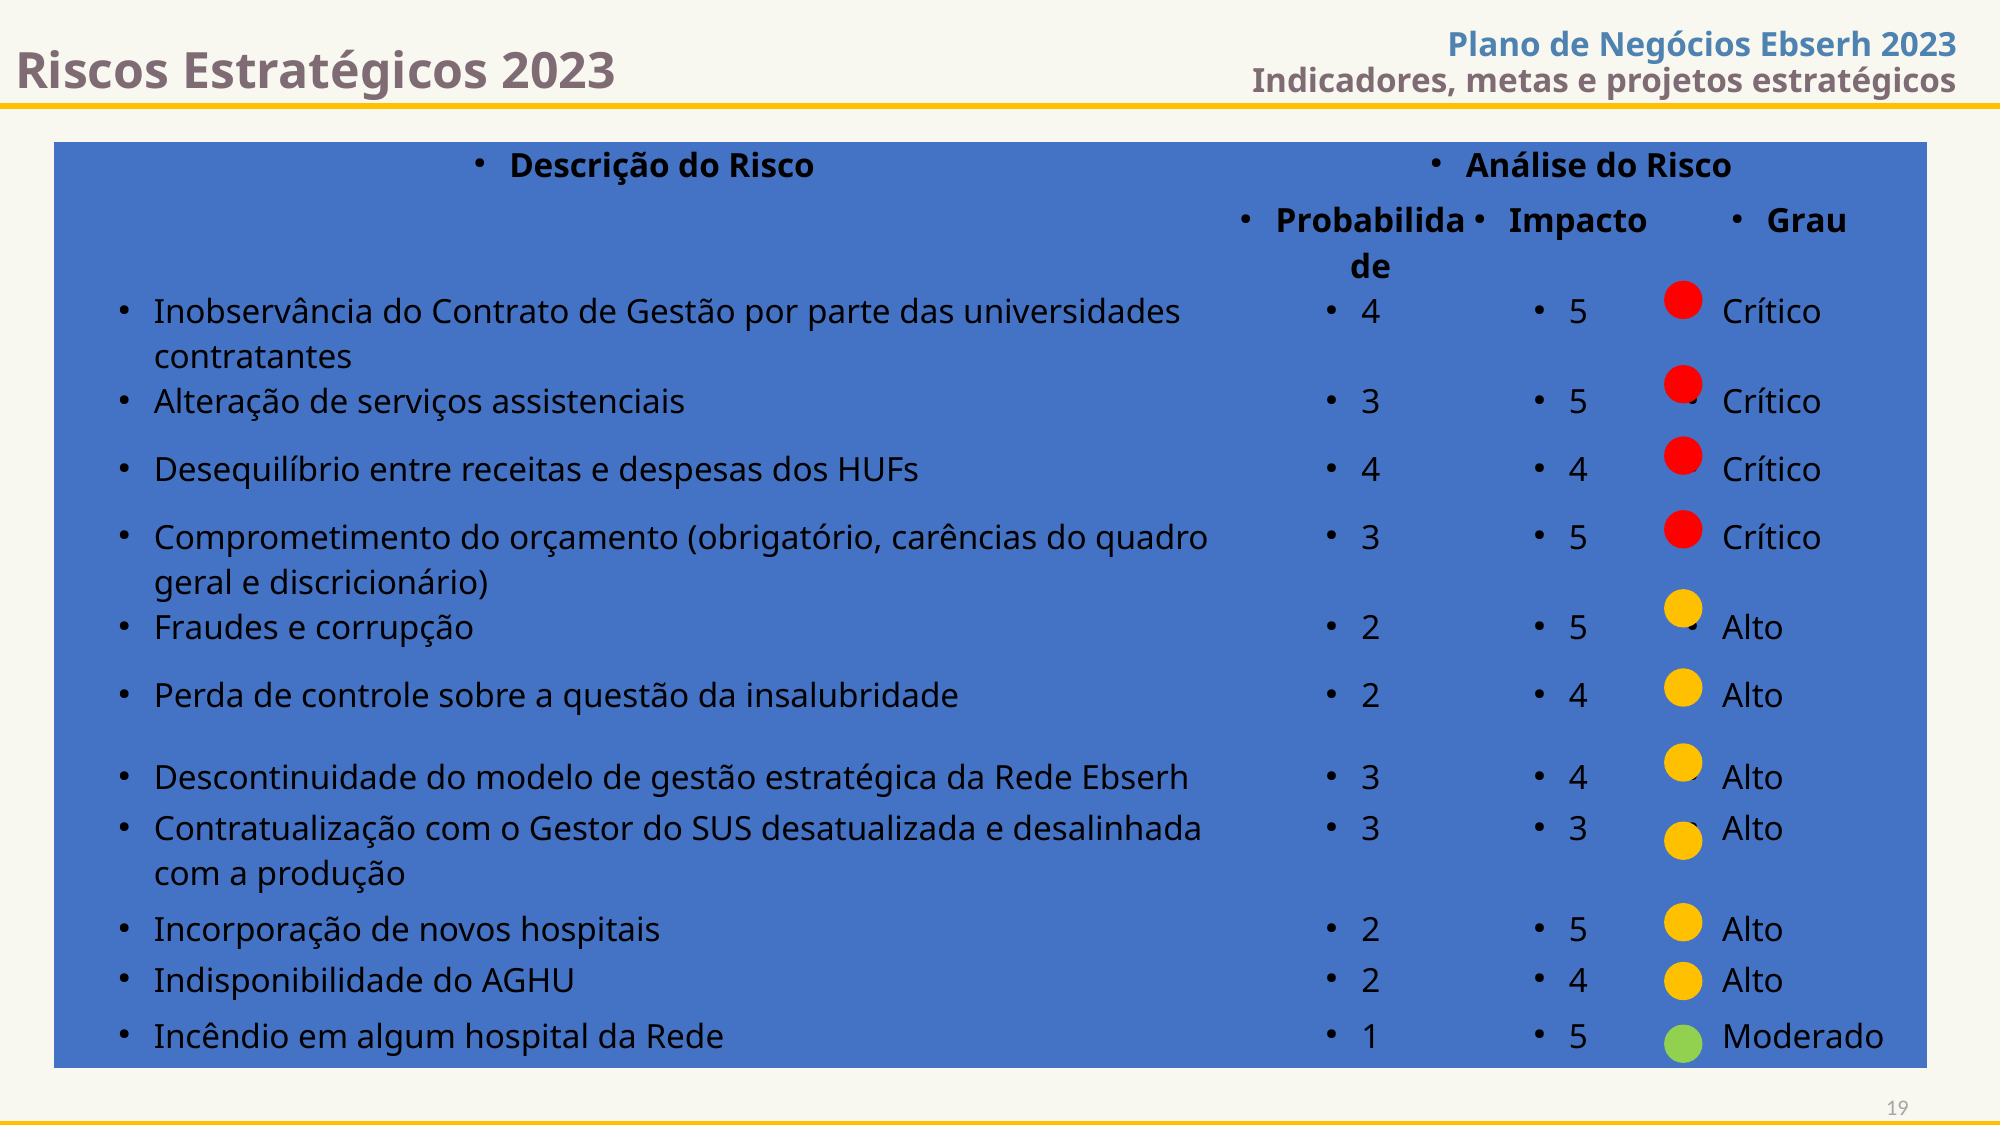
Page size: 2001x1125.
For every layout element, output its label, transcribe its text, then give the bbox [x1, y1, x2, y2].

picture [1658, 816, 1708, 866]
table_cell 2 [1235, 906, 1470, 957]
table_cell 5 [1470, 379, 1651, 446]
text_box Riscos Estratégicos 2023 [0, 0, 1237, 103]
table_cell 5 [1470, 906, 1651, 957]
table_cell 3 [1235, 805, 1470, 906]
table_cell 2 [1235, 957, 1470, 1013]
table_cell Alto [1651, 957, 1927, 1013]
table_header Análise do Risco [1235, 142, 1927, 197]
table_cell 3 [1470, 805, 1651, 906]
picture [1658, 1019, 1708, 1069]
table_cell Alto [1651, 805, 1927, 906]
table_cell 2 [1235, 604, 1470, 672]
table_cell 4 [1470, 672, 1651, 754]
table_cell 4 [1235, 446, 1470, 514]
table_cell Impacto [1470, 197, 1651, 288]
table_cell Incorporação de novos hospitais [54, 906, 1235, 957]
table_cell 5 [1470, 514, 1651, 604]
picture [1658, 359, 1708, 409]
picture [1658, 431, 1708, 481]
table_cell Alto [1651, 906, 1927, 957]
table_cell 5 [1470, 1013, 1651, 1068]
table_cell 3 [1235, 754, 1470, 805]
table_cell Crítico [1651, 288, 1927, 379]
table_cell Incêndio em algum hospital da Rede [54, 1013, 1235, 1068]
text_box Plano de Negócios Ebserh 2023 Indicadores, metas e projetos estratégicos [1237, 0, 2000, 103]
picture [1658, 275, 1708, 325]
text_box [1870, 1086, 1998, 1118]
table_cell Probabilidade [1235, 197, 1470, 288]
picture [1658, 504, 1708, 554]
table_header Descrição do Risco [54, 142, 1235, 288]
table_cell Descontinuidade do modelo de gestão estratégica da Rede Ebserh [54, 754, 1235, 805]
picture [1658, 583, 1708, 633]
table_cell Crítico [1651, 379, 1927, 446]
table_cell Perda de controle sobre a questão da insalubridade [54, 672, 1235, 754]
table_cell Desequilíbrio entre receitas e despesas dos HUFs [54, 446, 1235, 514]
table_cell 1 [1235, 1013, 1470, 1068]
table_cell 4 [1235, 288, 1470, 379]
table_cell 2 [1235, 672, 1470, 754]
table_cell 4 [1470, 957, 1651, 1013]
table_cell Alto [1651, 754, 1927, 805]
table_cell Crítico [1651, 446, 1927, 514]
table_cell 3 [1235, 514, 1470, 604]
table_cell Inobservância do Contrato de Gestão por parte das universidades contratantes [54, 288, 1235, 379]
table_cell Moderado [1651, 1013, 1927, 1068]
table_cell Comprometimento do orçamento (obrigatório, carências do quadro geral e discricionário) [54, 514, 1235, 604]
text_box [0, 103, 2000, 109]
picture [1658, 897, 1708, 947]
table_cell Crítico [1651, 514, 1927, 604]
table_cell 3 [1235, 379, 1470, 446]
picture [1658, 737, 1708, 787]
table_cell 5 [1470, 604, 1651, 672]
picture [1658, 663, 1708, 713]
table_cell Contratualização com o Gestor do SUS desatualizada e desalinhada com a produção [54, 805, 1235, 906]
table_cell 5 [1470, 288, 1651, 379]
table_cell 4 [1470, 446, 1651, 514]
picture [1658, 956, 1708, 1006]
table_cell Alteração de serviços assistenciais [54, 379, 1235, 446]
table_cell Alto [1651, 604, 1927, 672]
table_cell Indisponibilidade do AGHU [54, 957, 1235, 1013]
table_cell Grau [1651, 197, 1927, 288]
table_cell Alto [1651, 672, 1927, 754]
table_cell 4 [1470, 754, 1651, 805]
table_cell Fraudes e corrupção [54, 604, 1235, 672]
text_box [0, 1121, 2000, 1125]
